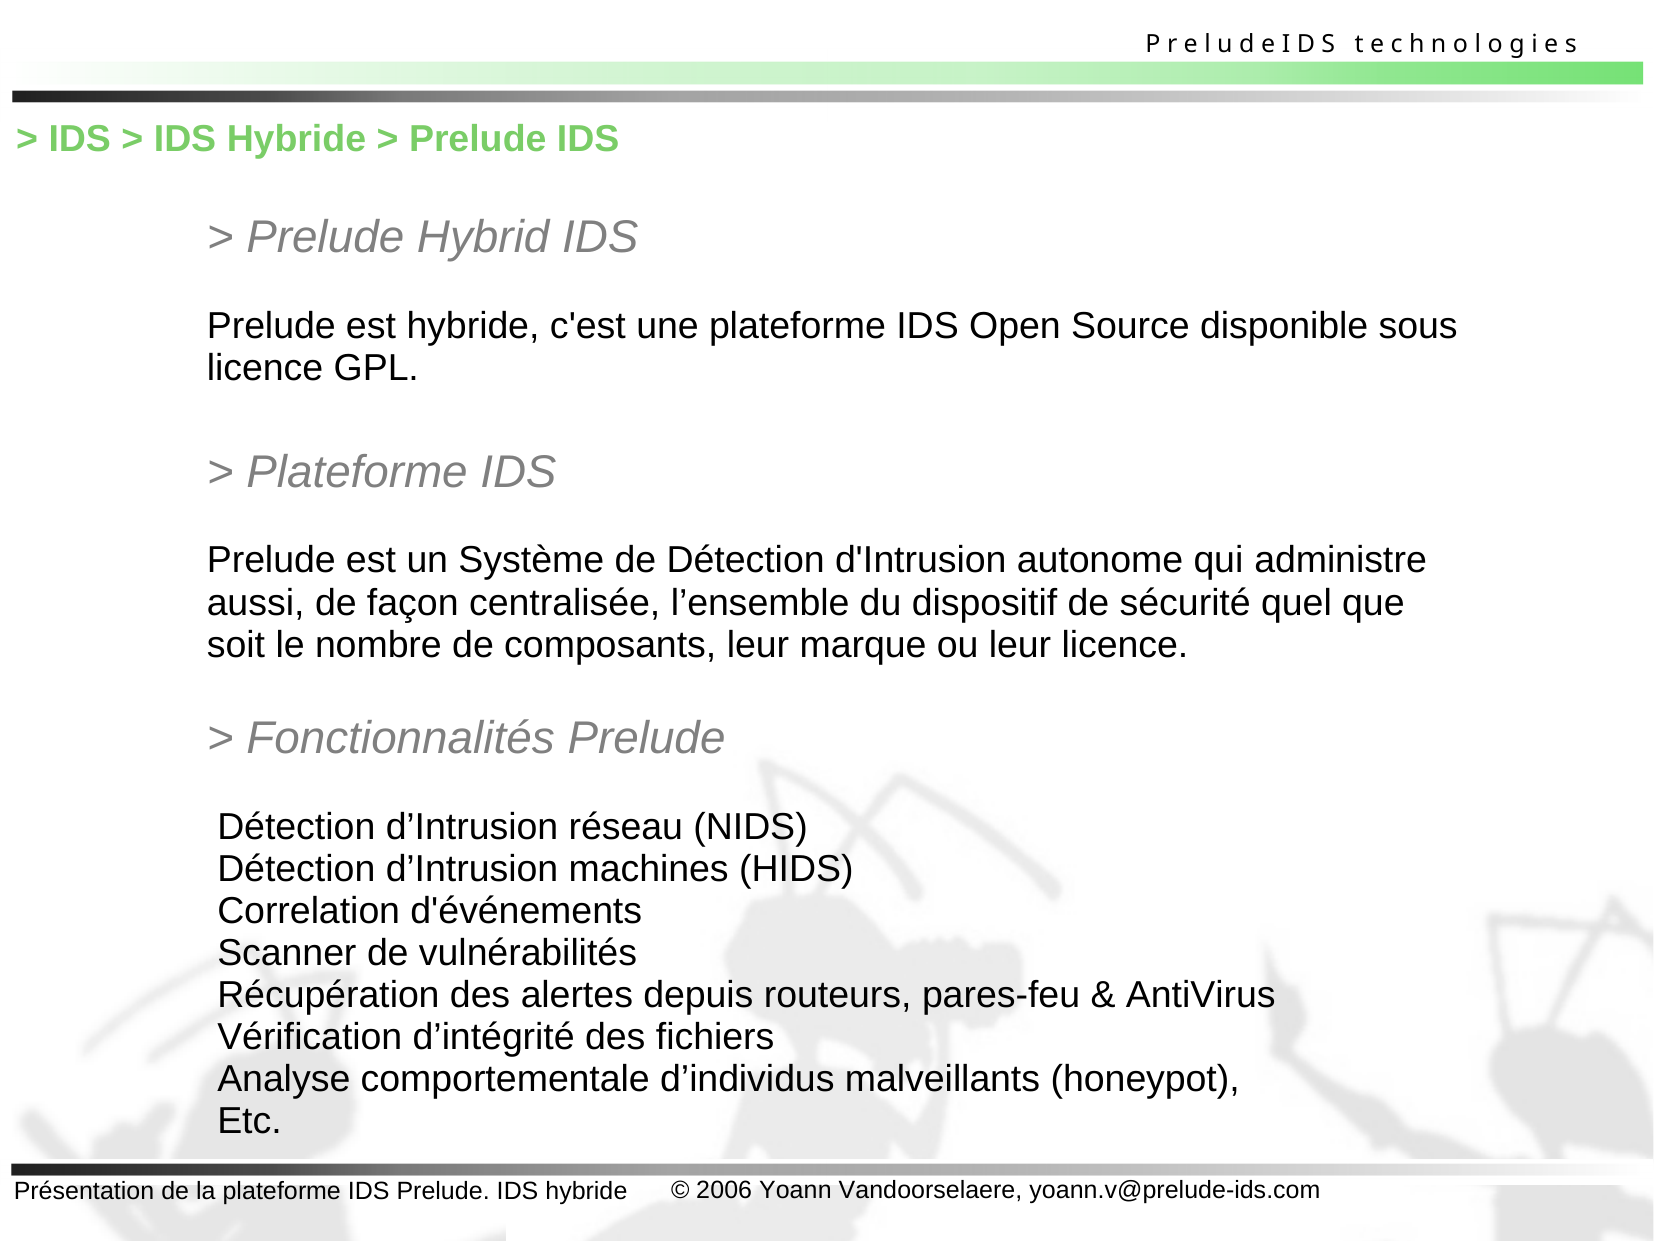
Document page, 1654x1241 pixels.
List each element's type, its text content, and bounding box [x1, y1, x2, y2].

text_box > Fonctionnalités Prelude Détection d’Intrusion réseau (NIDS) Détection d’Intrusion machines (HIDS) Correlation d'événements Scanner de vulnérabilités Récupération des alertes depuis routeurs, pares-feu & AntiVirus Vérification d’intégrité des fichiers Analyse comportementale d’individus malveillants (honeypot), Etc. [206, 712, 1448, 1189]
text_box © 2006 Yoann Vandoorselaere, yoann.v@prelude-ids.com [670, 1189, 1323, 1207]
text_box > Plateforme IDS Prelude est un Système de Détection d'Intrusion autonome qui administre aussi, de façon centralisée, l’ensemble du dispositif de sécurité quel que soit le nombre de composants, leur marque ou leur licence. [206, 445, 1448, 690]
picture [0, 845, 1654, 1241]
text_box > Prelude Hybrid IDS Prelude est hybride, c'est une plateforme IDS Open Source disponible sous licence GPL. [206, 211, 1469, 530]
text_box Présentation de la plateforme IDS Prelude. IDS hybride [13, 1176, 659, 1208]
text_box > IDS > IDS Hybride > Prelude IDS [16, 117, 621, 166]
picture [0, 48, 1654, 122]
text_box P r e l u d e I D S t e c h n o l o g i e s [1145, 25, 1640, 55]
